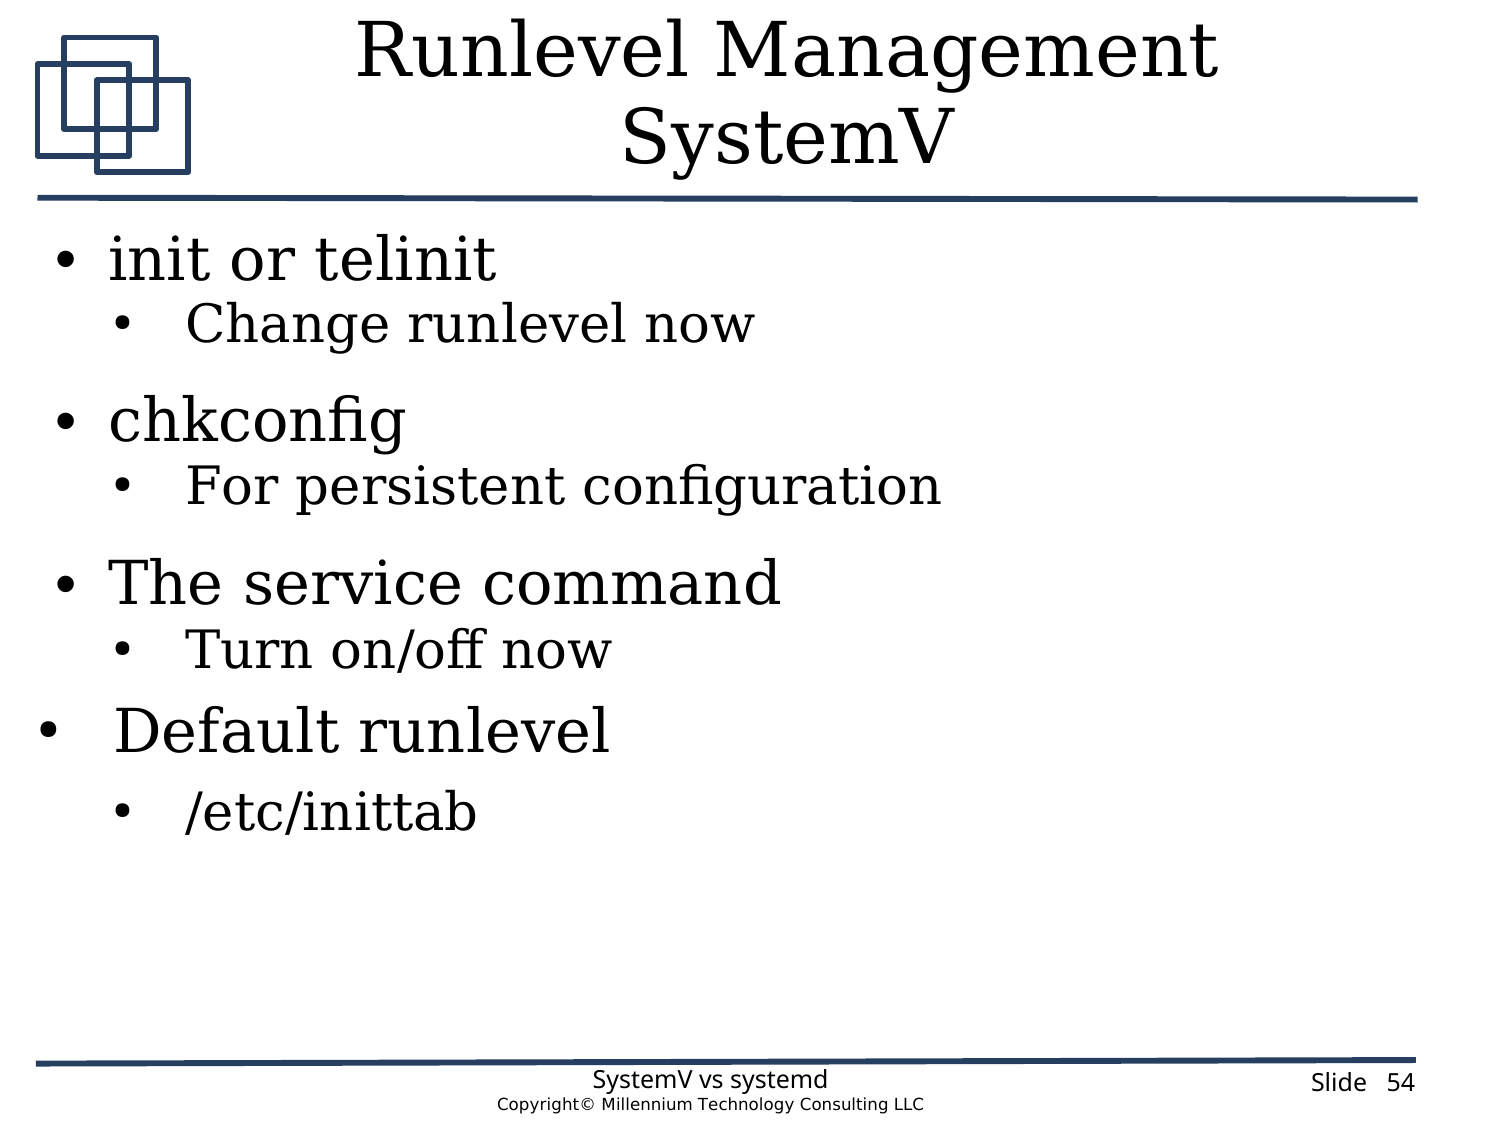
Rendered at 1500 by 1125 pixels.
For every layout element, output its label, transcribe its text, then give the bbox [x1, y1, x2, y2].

list init or telinit Change runlevel now chkconfig For persistent configuration The service command Turn on/off now Default runlevel /etc/inittab [37, 224, 1425, 878]
title Runlevel Management SystemV [150, 0, 1425, 188]
